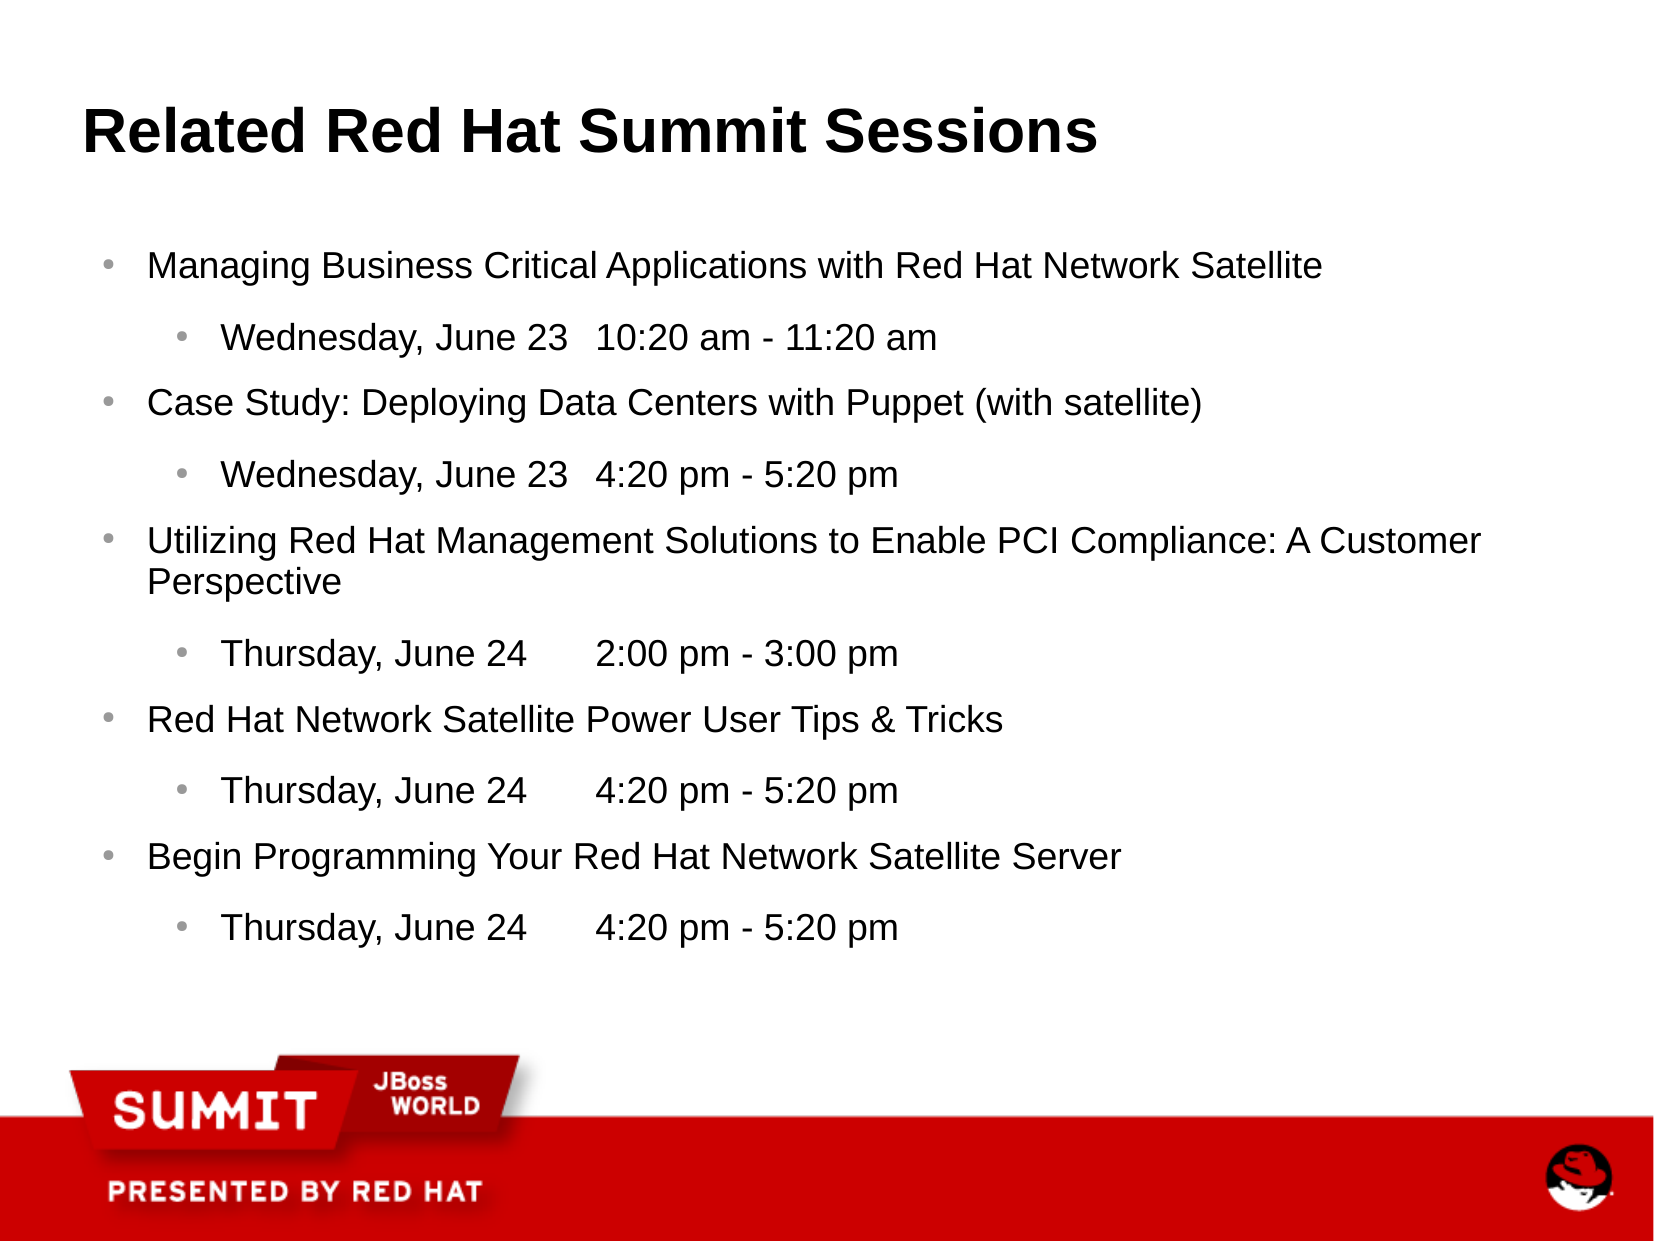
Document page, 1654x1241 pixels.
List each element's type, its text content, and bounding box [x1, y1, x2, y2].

title Related Red Hat Summit Sessions [82, 37, 1571, 226]
picture [0, 1043, 1654, 1241]
list Managing Business Critical Applications with Red Hat Network Satellite Wednesday, June 23 10:20 am - 11:20 am Case Study: Deploying Data Centers with Puppet (with satellite) Wednesday, June 23 4:20 pm - 5:20 pm Utilizing Red Hat Management Solutions to Enable PCI Compliance: A Customer Perspective Thursday, June 24 2:00 pm - 3:00 pm Red Hat Network Satellite Power User Tips & Tricks Thursday, June 24 4:20 pm - 5:20 pm Begin Programming Your Red Hat Network Satellite Server Thursday, June 24 4:20 pm - 5:20 pm [86, 244, 1576, 1039]
